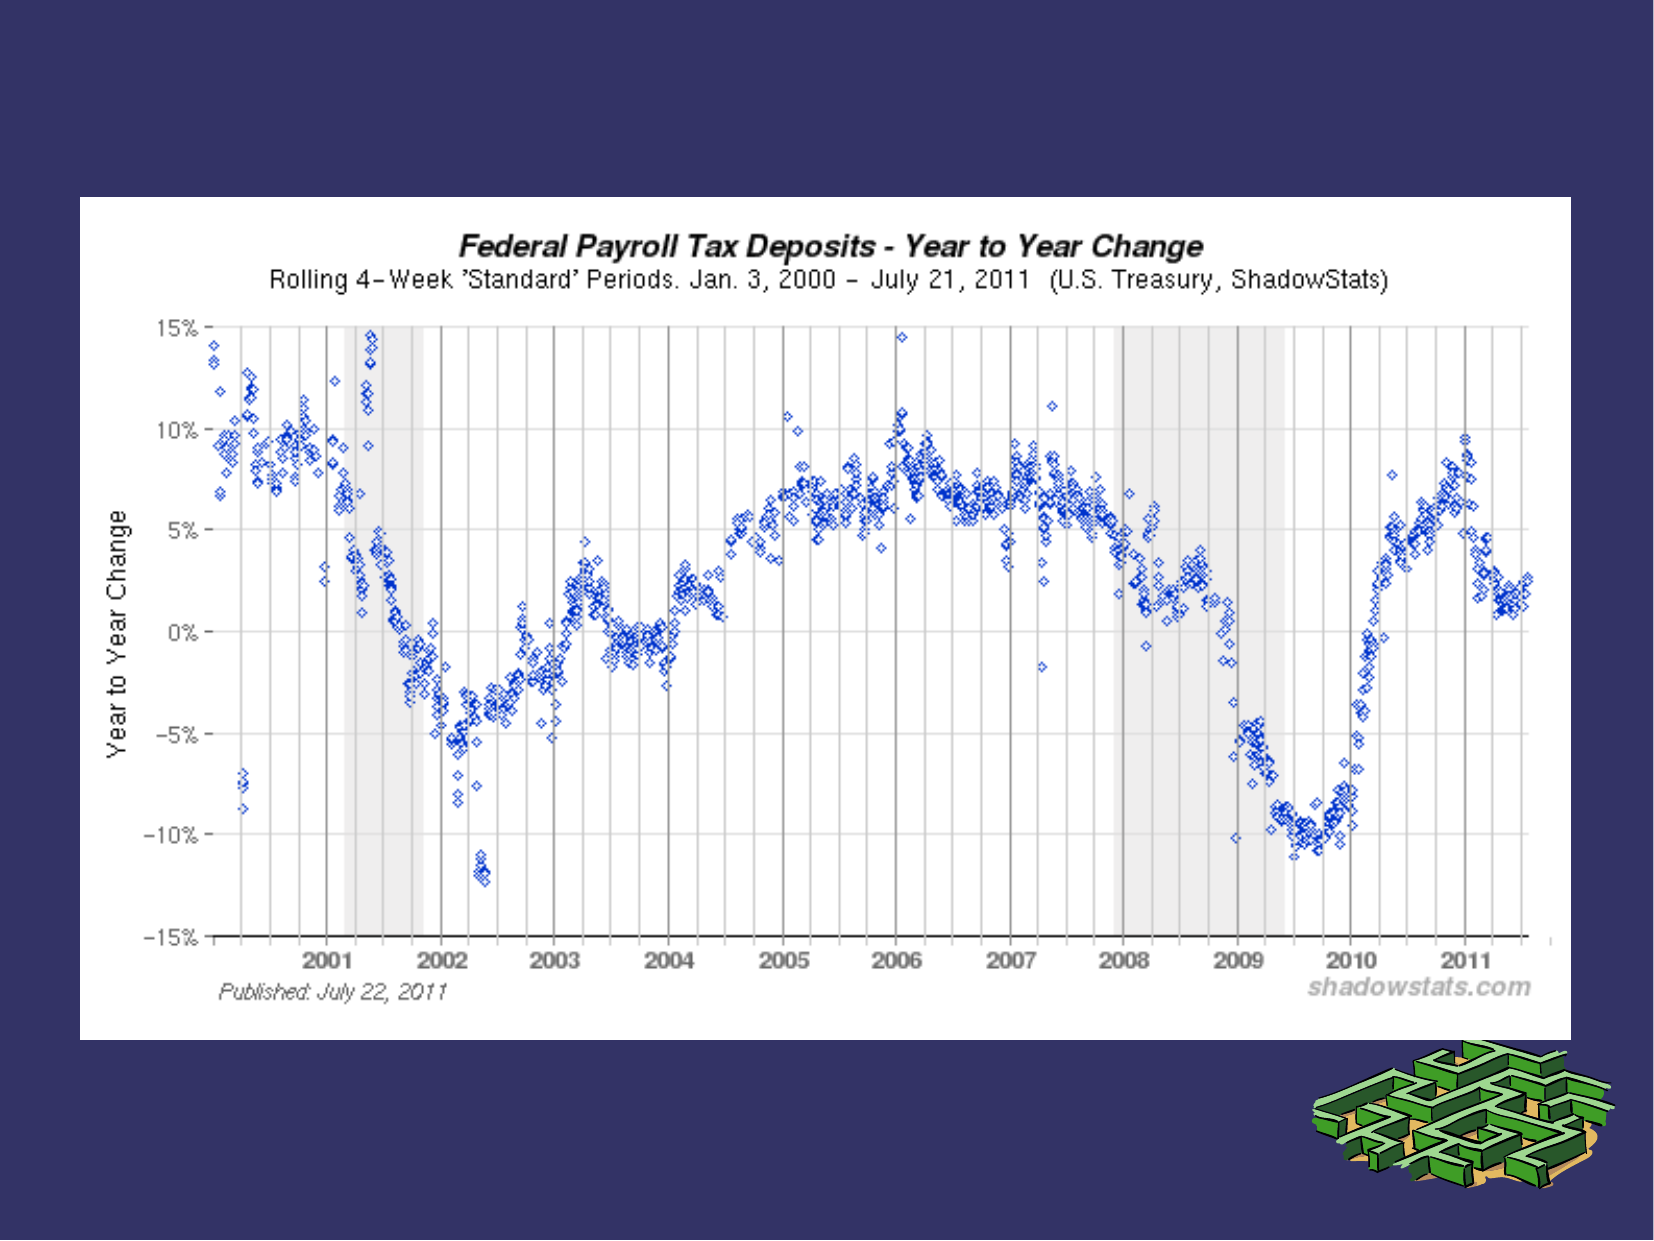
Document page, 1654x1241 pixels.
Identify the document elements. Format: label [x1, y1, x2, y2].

picture [80, 197, 1571, 1040]
